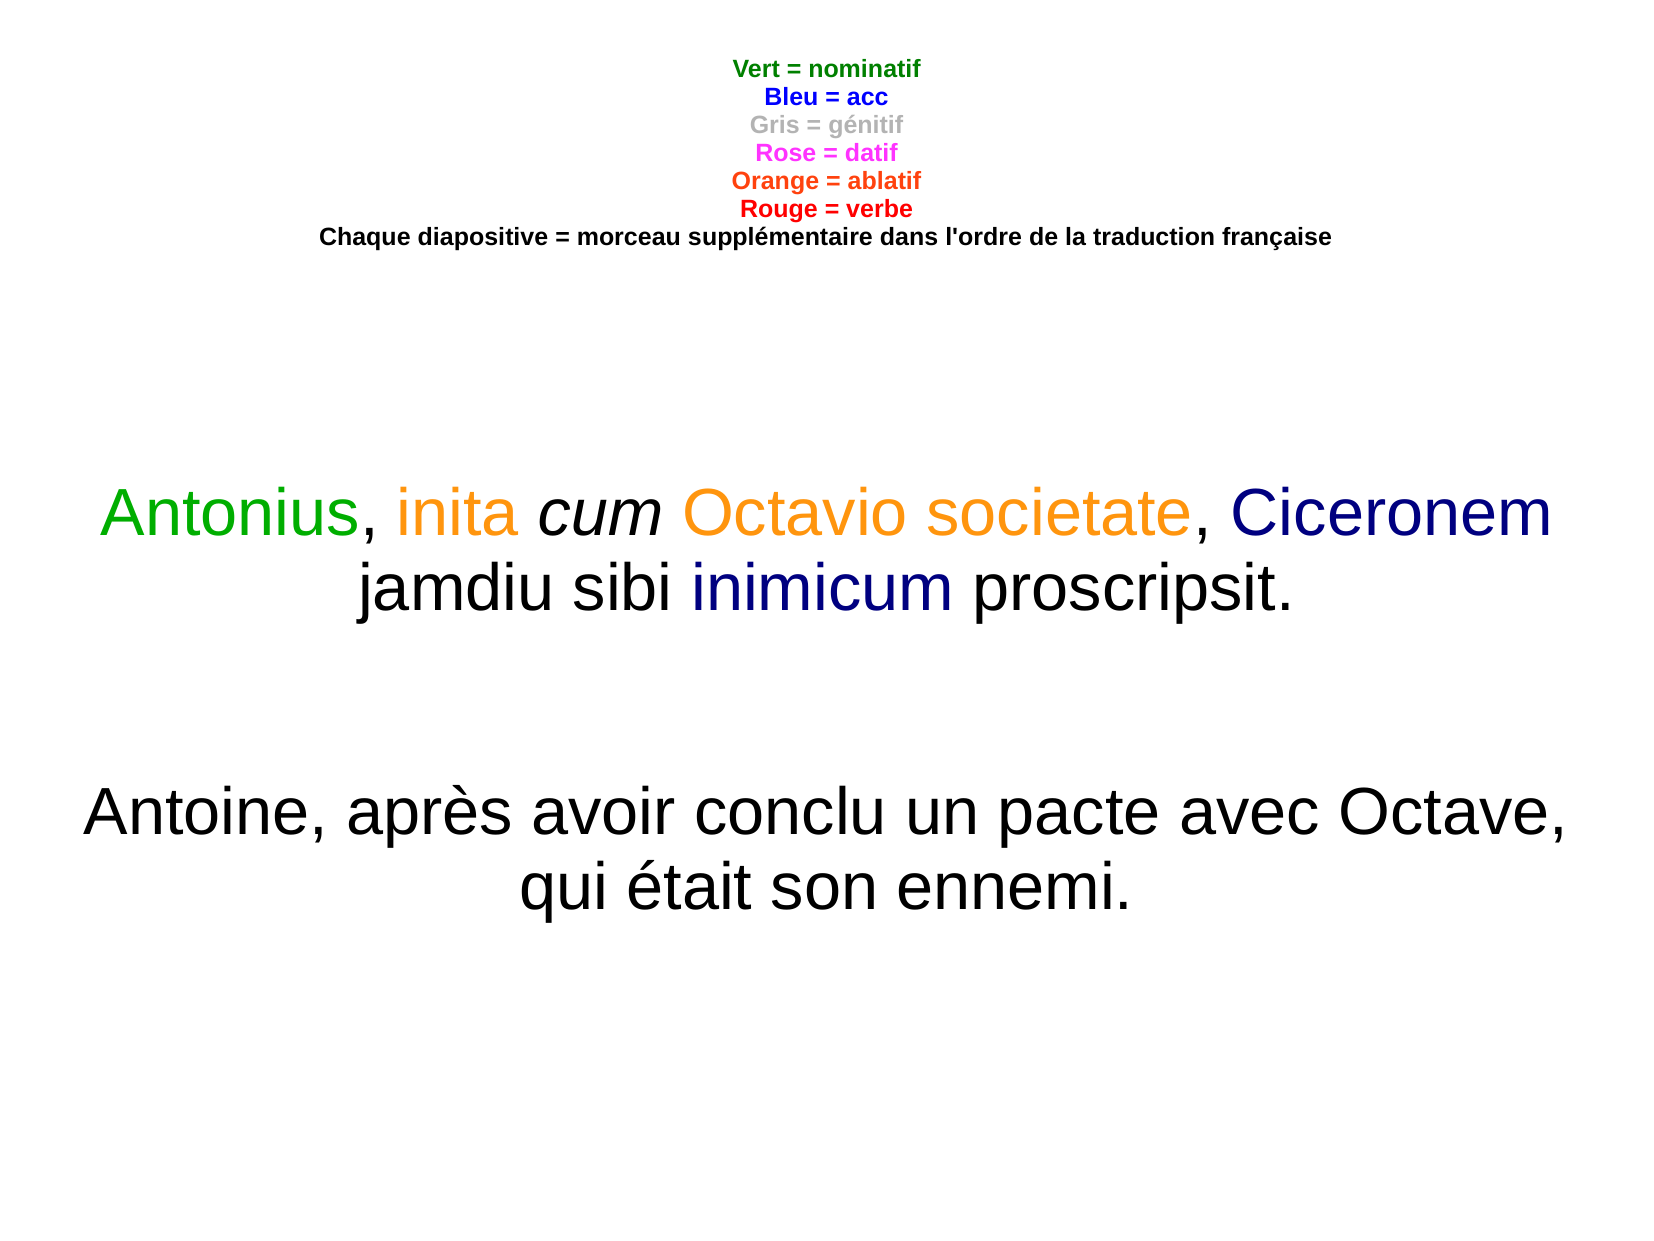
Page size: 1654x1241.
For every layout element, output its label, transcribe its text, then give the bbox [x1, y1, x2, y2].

title Vert = nominatif Bleu = acc Gris = génitif Rose = datif Orange = ablatif Rouge = verbe Chaque diapositive = morceau supplémentaire dans l'ordre de la traduction française [82, 49, 1571, 257]
subtitle Antonius, inita cum Octavio societate, Ciceronem jamdiu sibi inimicum proscripsit. Antoine, après avoir conclu un pacte avec Octave, qui était son ennemi. [82, 290, 1571, 1109]
